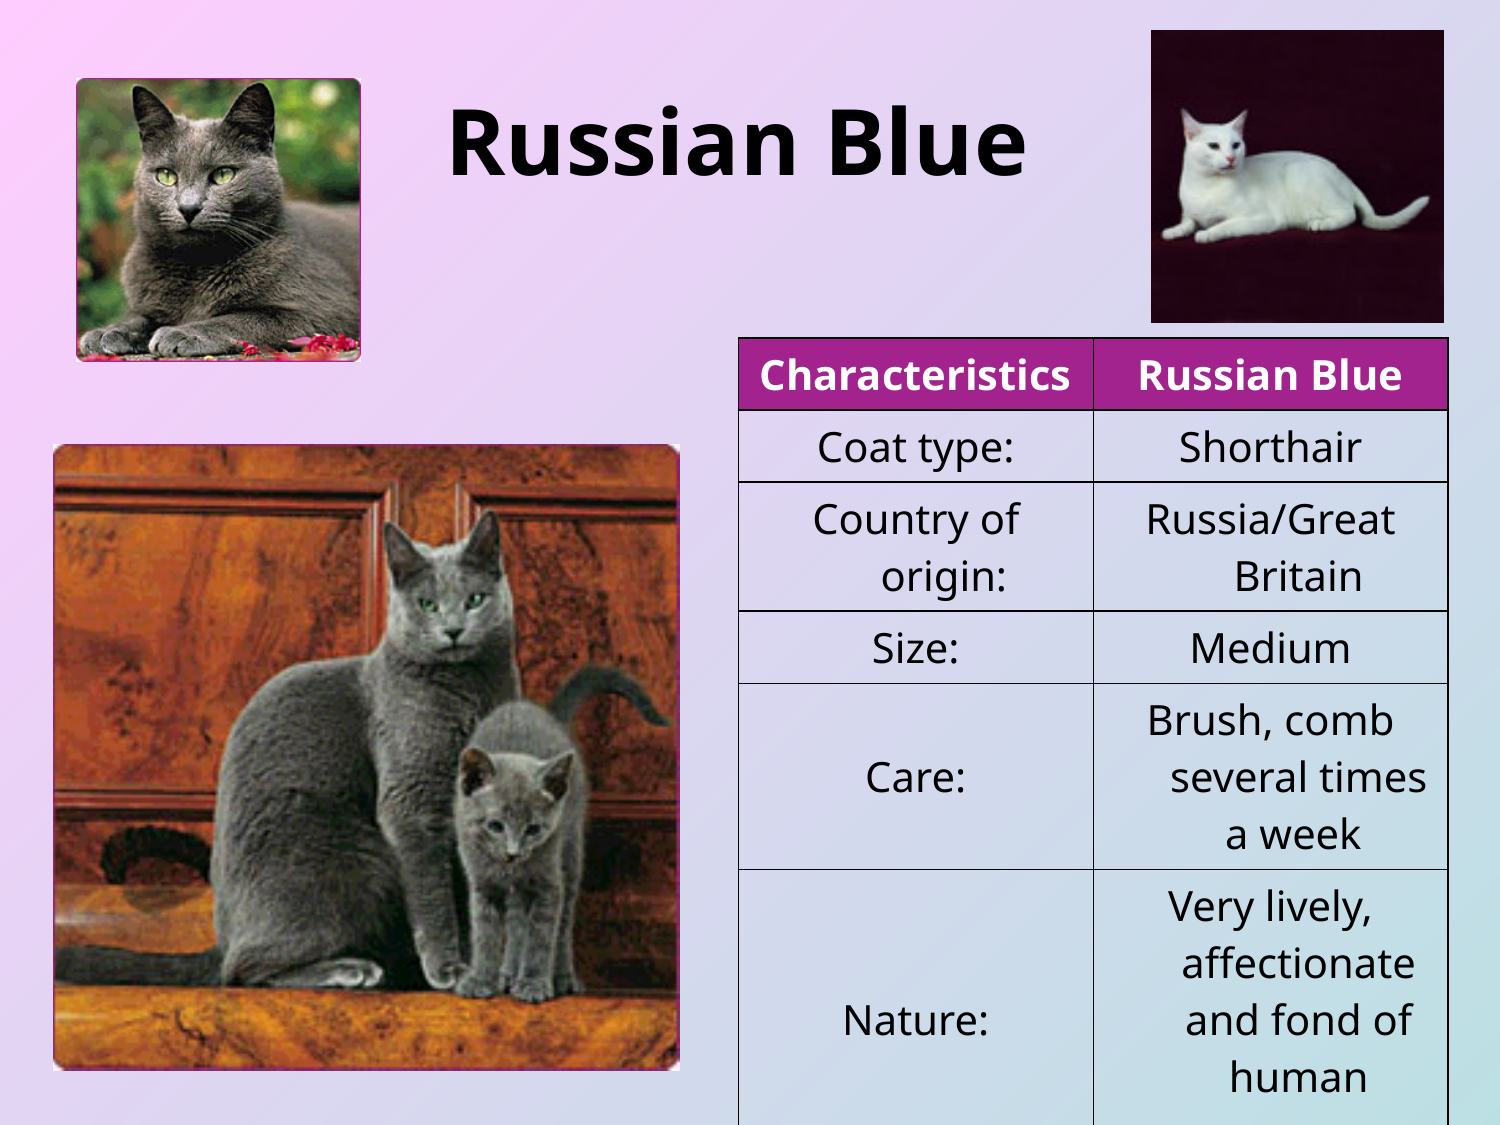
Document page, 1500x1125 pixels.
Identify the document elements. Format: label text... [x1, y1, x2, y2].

table_cell Care: [739, 684, 1093, 869]
table_header Russian Blue [1094, 339, 1447, 409]
table_cell Brush, comb several times a week [1094, 684, 1447, 869]
table_header Characteristics [739, 339, 1093, 409]
table_cell Size: [739, 612, 1093, 683]
picture [1151, 30, 1444, 323]
table_cell Nature: [739, 870, 1093, 1125]
table_cell Very lively, affectionate and fond of human company [1094, 870, 1447, 1125]
table_cell Shorthair [1094, 411, 1447, 481]
table_cell Country of origin: [739, 483, 1093, 610]
title Russian Blue [75, 45, 1151, 233]
table_cell Russia/Great Britain [1094, 483, 1447, 610]
picture [53, 444, 680, 1071]
table_cell Coat type: [739, 411, 1093, 481]
table_cell Medium [1094, 612, 1447, 683]
picture [76, 78, 361, 362]
